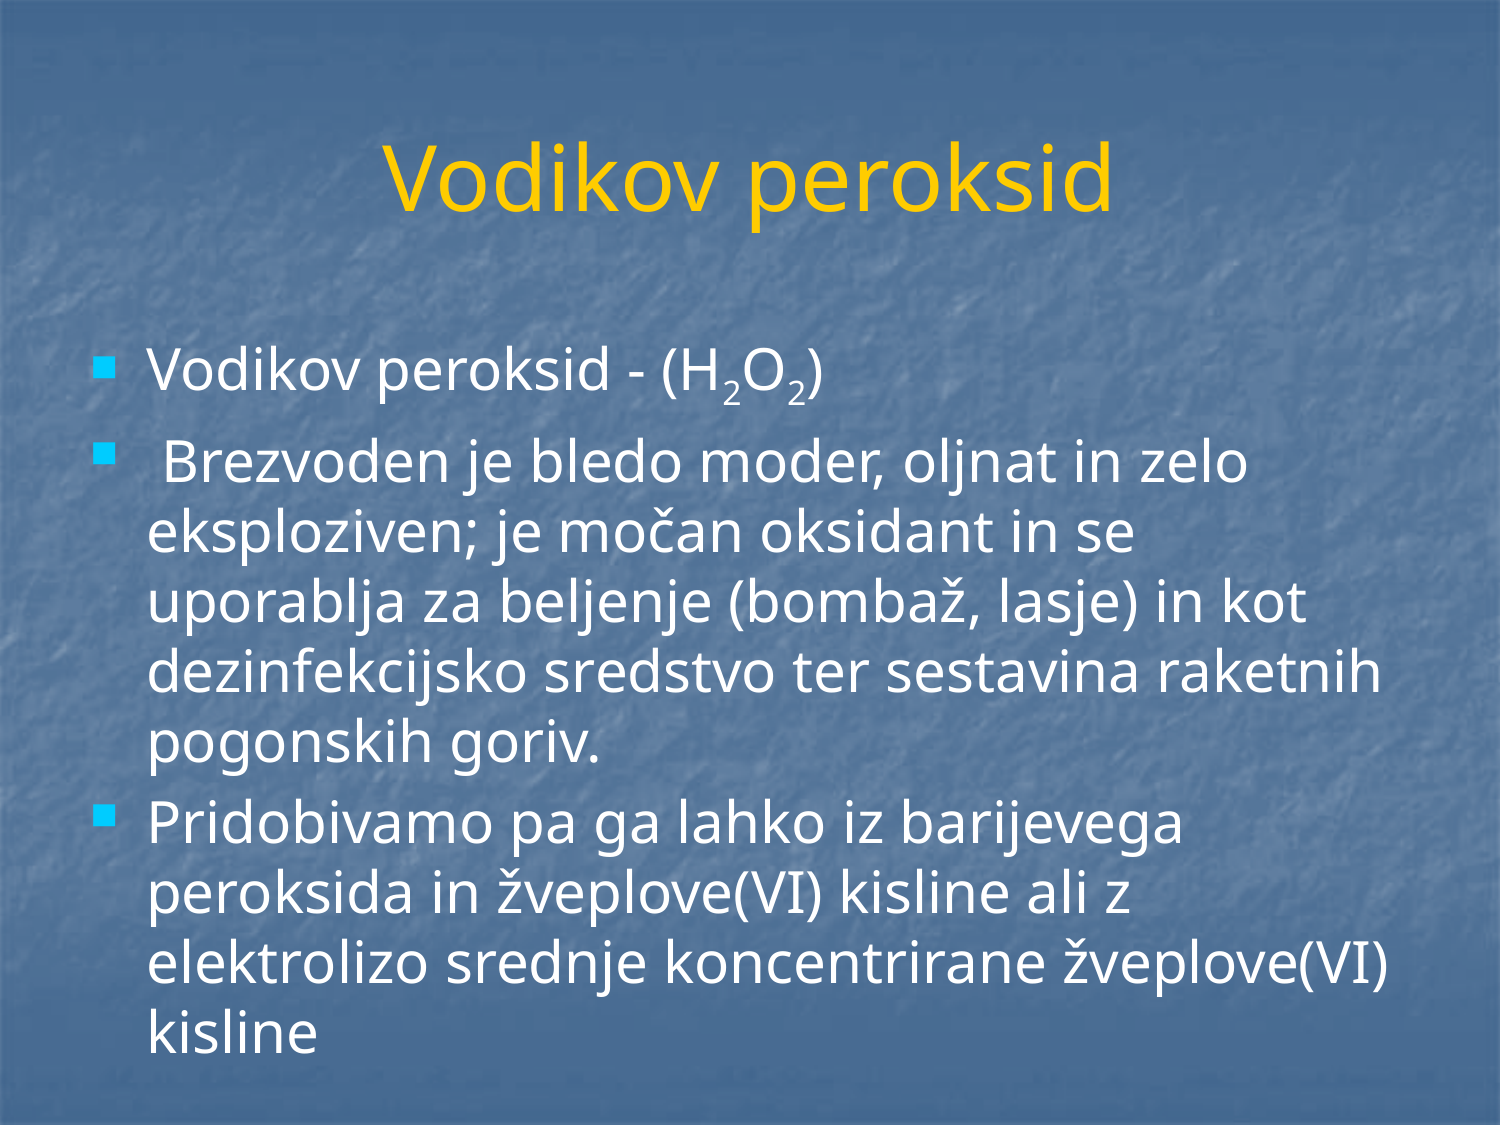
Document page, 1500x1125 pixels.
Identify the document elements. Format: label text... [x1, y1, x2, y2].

title Vodikov peroksid [75, 62, 1425, 288]
picture [0, 0, 1500, 1125]
list Vodikov peroksid - (H2O2) Brezvoden je bledo moder, oljnat in zelo eksploziven; je močan oksidant in se uporablja za beljenje (bombaž, lasje) in kot dezinfekcijsko sredstvo ter sestavina raketnih pogonskih goriv. Pridobivamo pa ga lahko iz barijevega peroksida in žveplove(VI) kisline ali z elektrolizo srednje koncentrirane žveplove(VI) kisline [75, 324, 1425, 1000]
